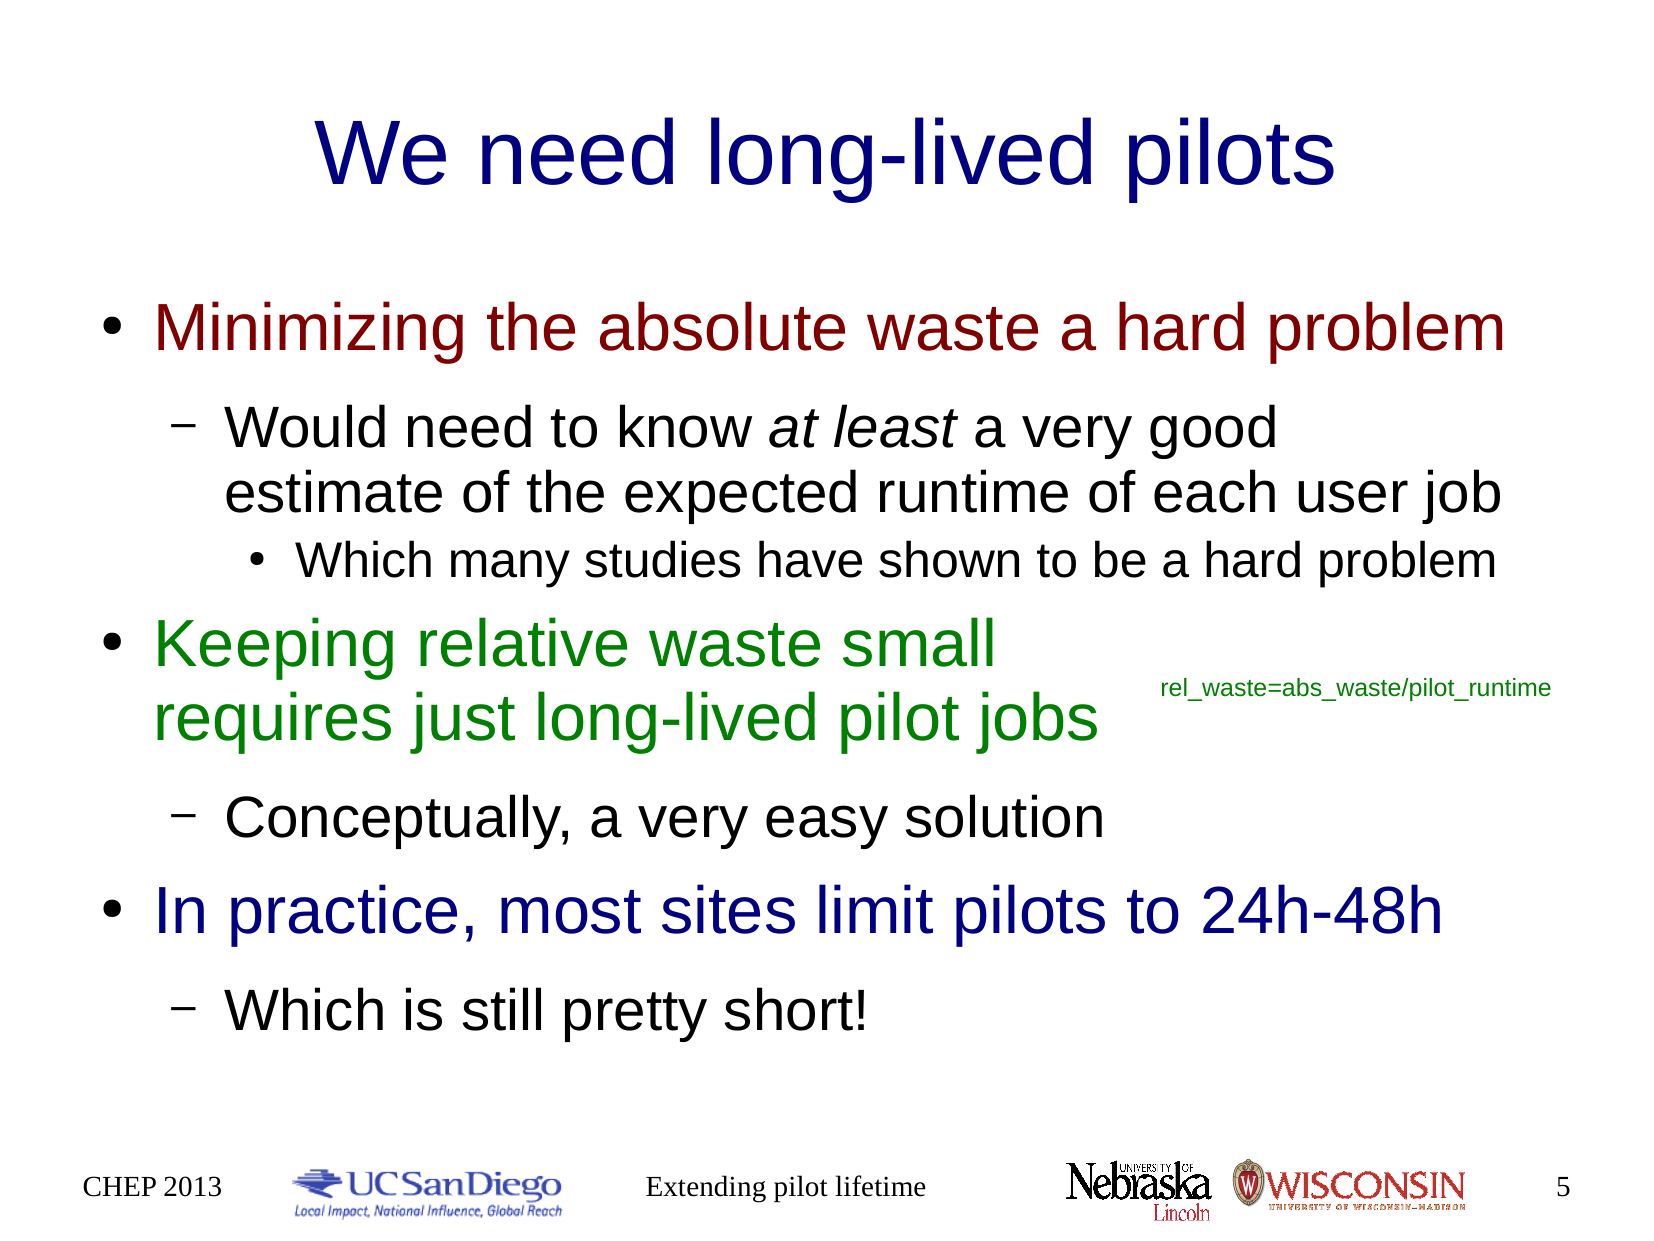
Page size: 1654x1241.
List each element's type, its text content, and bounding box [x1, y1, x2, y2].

text_box rel_waste=abs_waste/pilot_runtime [1145, 666, 1568, 710]
title We need long-lived pilots [82, 49, 1571, 257]
picture [1066, 1160, 1212, 1221]
picture [1232, 1158, 1465, 1210]
picture [292, 1169, 563, 1220]
list Minimizing the absolute waste a hard problem Would need to know at least a very good estimate of the expected runtime of each user job Which many studies have shown to be a hard problem Keeping relative waste small requires just long-lived pilot jobs Conceptually, a very easy solution In practice, most sites limit pilots to 24h-48h Which is still pretty short! [82, 290, 1538, 1156]
